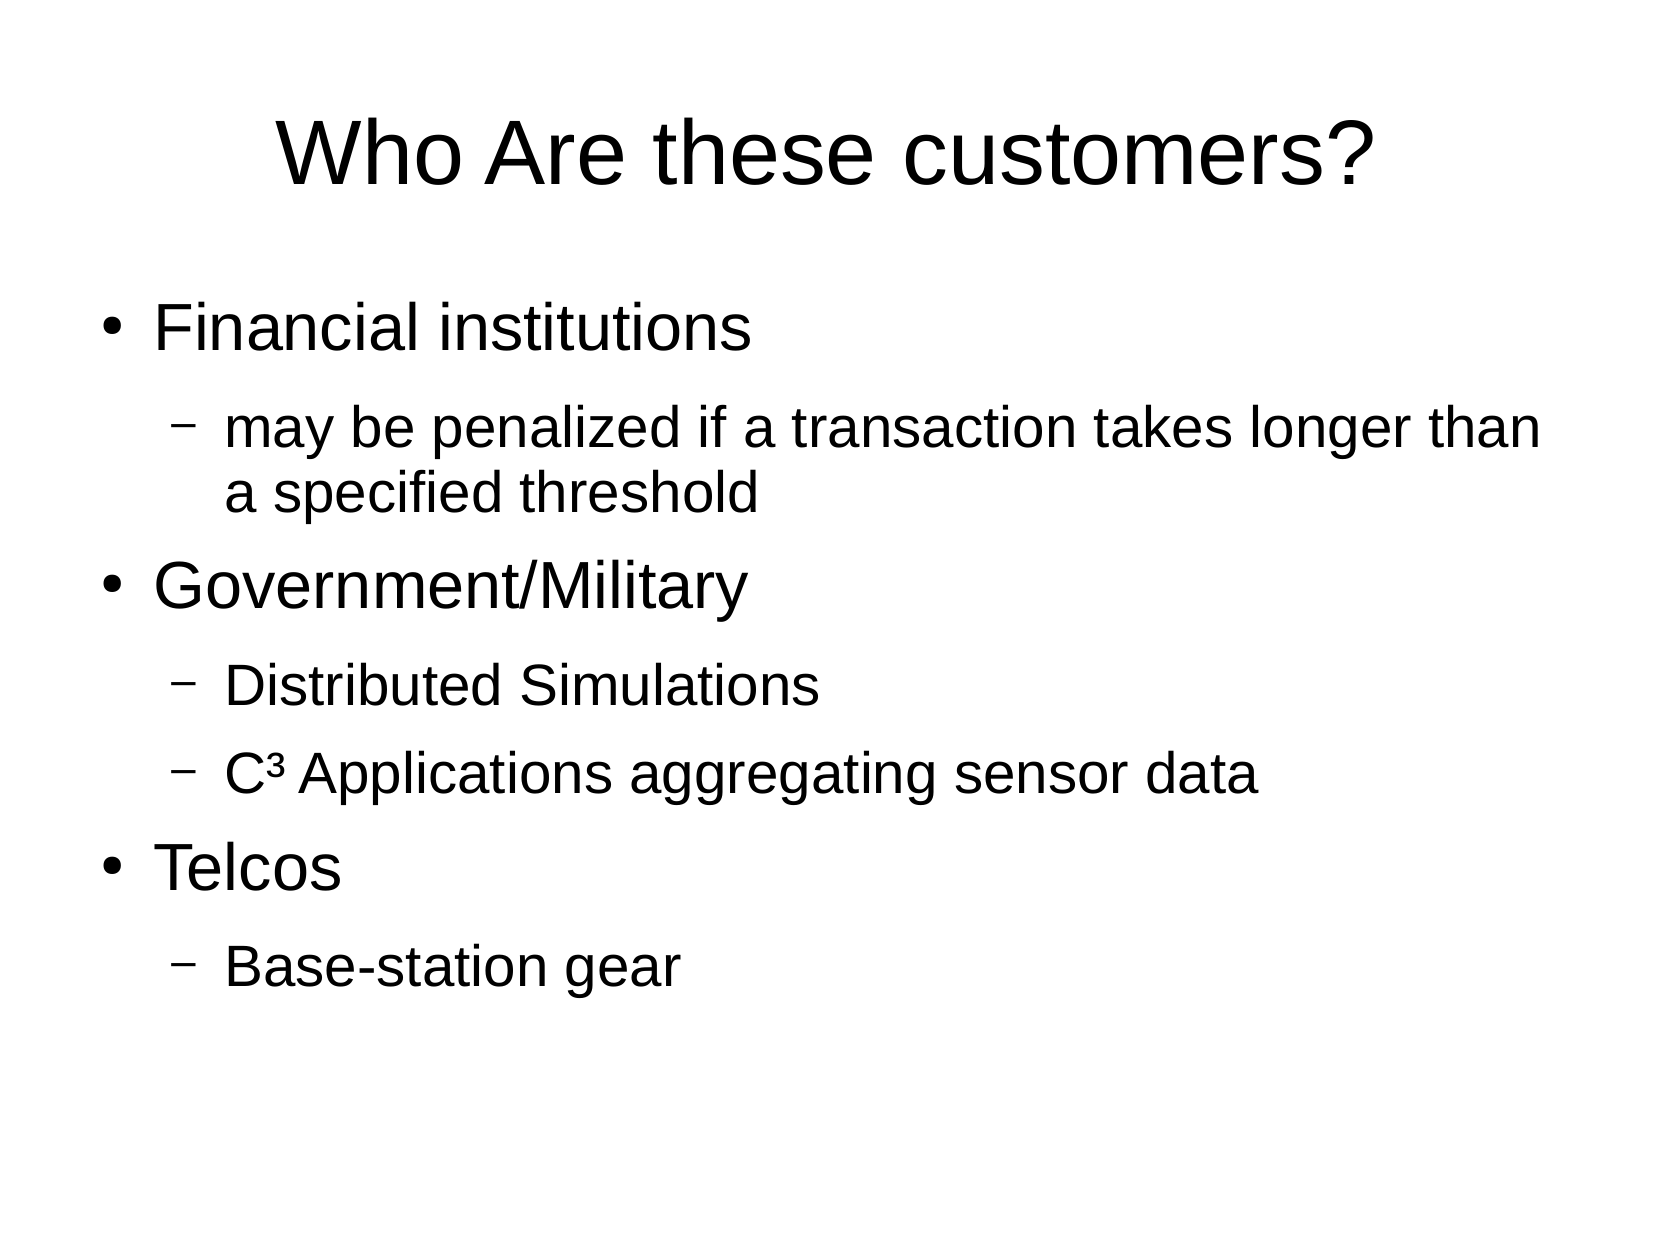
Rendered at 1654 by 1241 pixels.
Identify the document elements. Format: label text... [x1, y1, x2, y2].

title Who Are these customers? [82, 49, 1571, 257]
list Financial institutions may be penalized if a transaction takes longer than a specified threshold Government/Military Distributed Simulations C³ Applications aggregating sensor data Telcos Base-station gear [82, 290, 1571, 1010]
